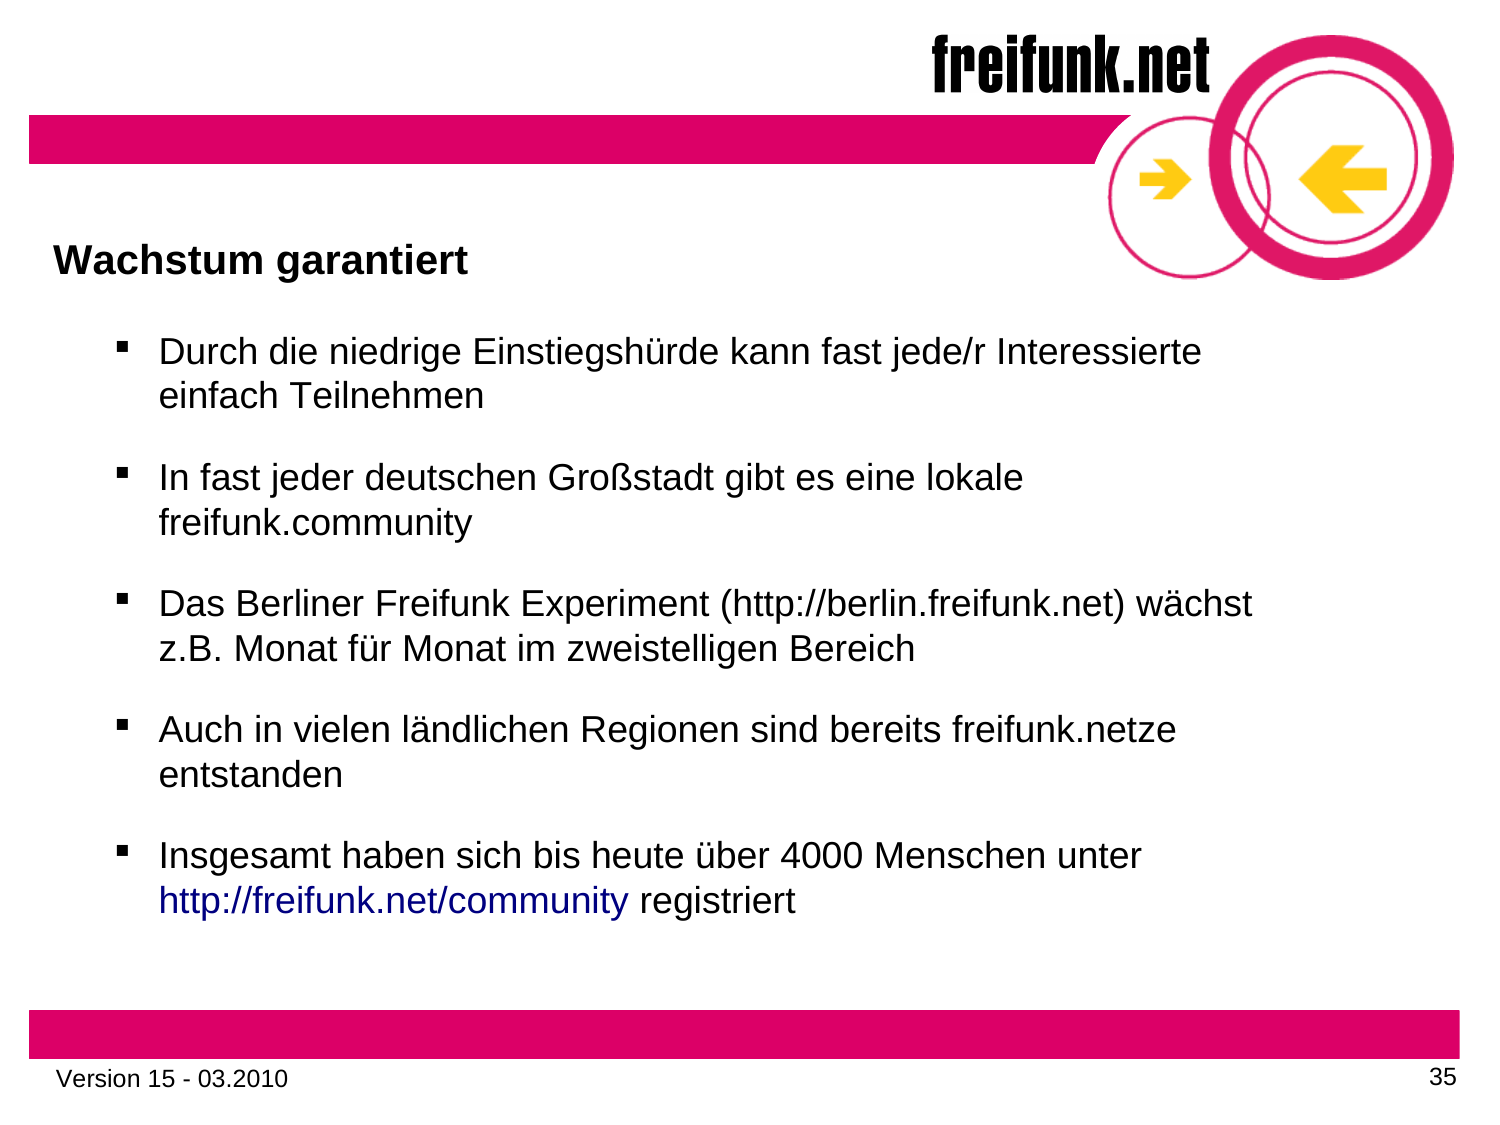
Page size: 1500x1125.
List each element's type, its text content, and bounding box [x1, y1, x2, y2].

text_box Durch die niedrige Einstiegshürde kann fast jede/r Interessierte einfach Teilnehmen In fast jeder deutschen Großstadt gibt es eine lokale freifunk.community Das Berliner Freifunk Experiment (http://berlin.freifunk.net) wächst z.B. Monat für Monat im zweistelligen Bereich Auch in vielen ländlichen Regionen sind bereits freifunk.netze entstanden Insgesamt haben sich bis heute über 4000 Menschen unter http://freifunk.net/community registriert [84, 248, 1313, 930]
picture [932, 34, 1454, 280]
text_box Wachstum garantiert [53, 233, 1046, 313]
